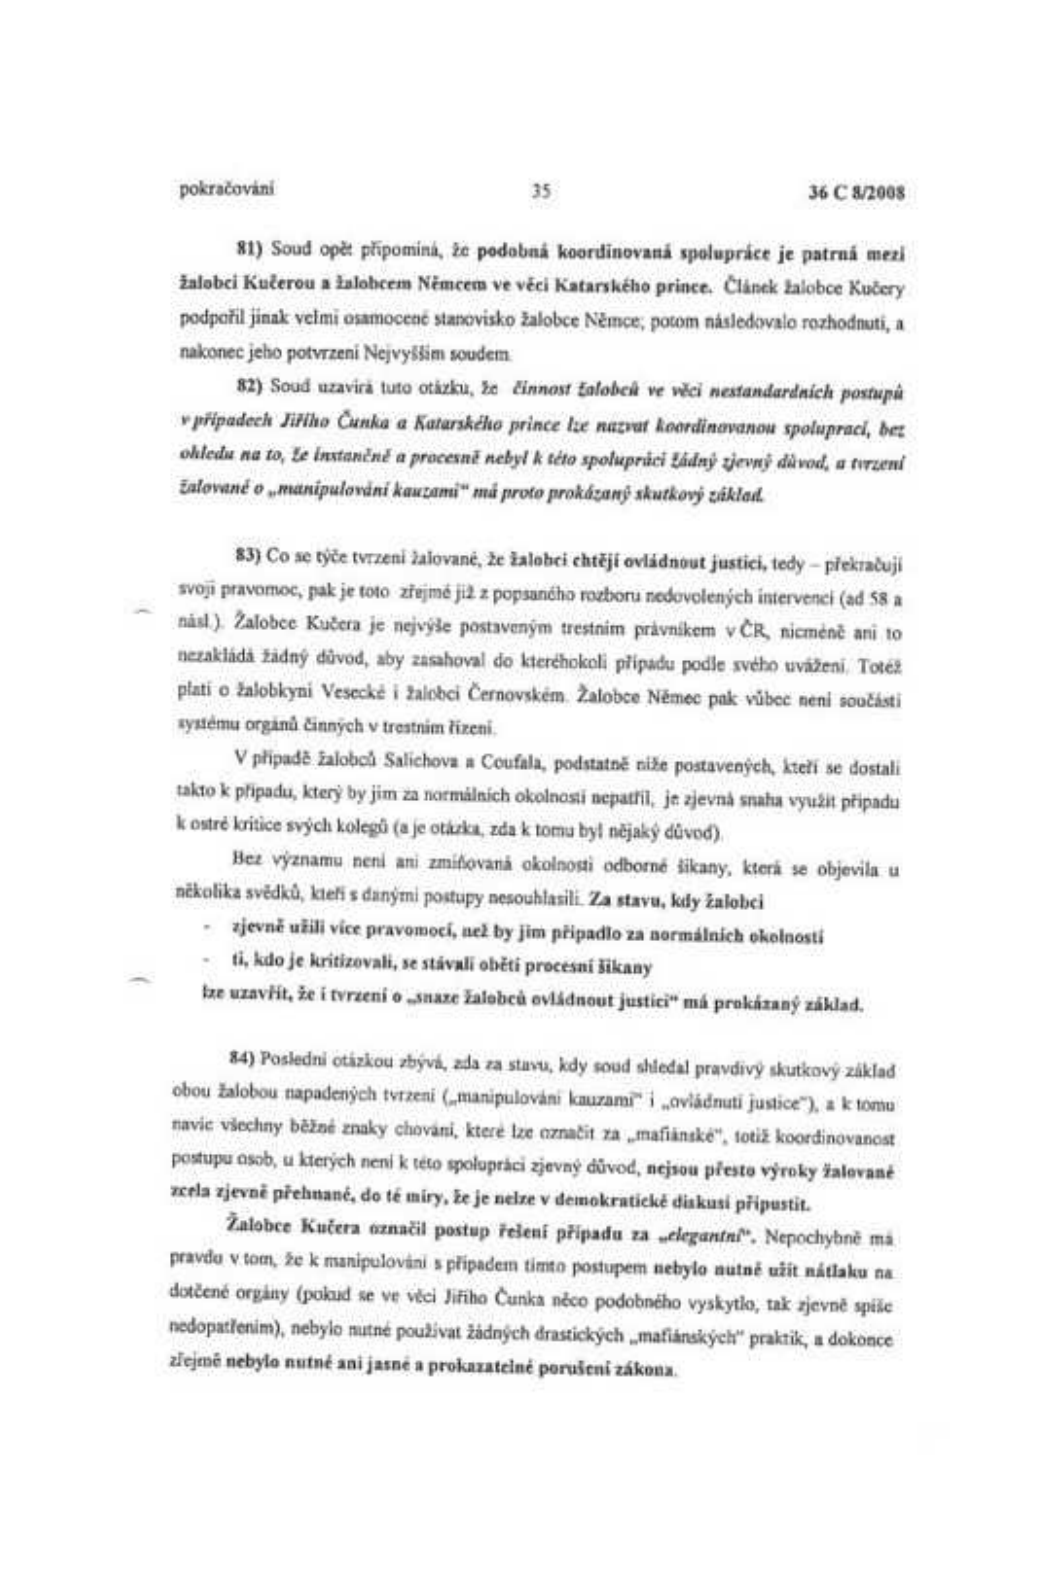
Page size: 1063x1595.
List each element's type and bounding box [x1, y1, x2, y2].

picture [62, 132, 1008, 1468]
